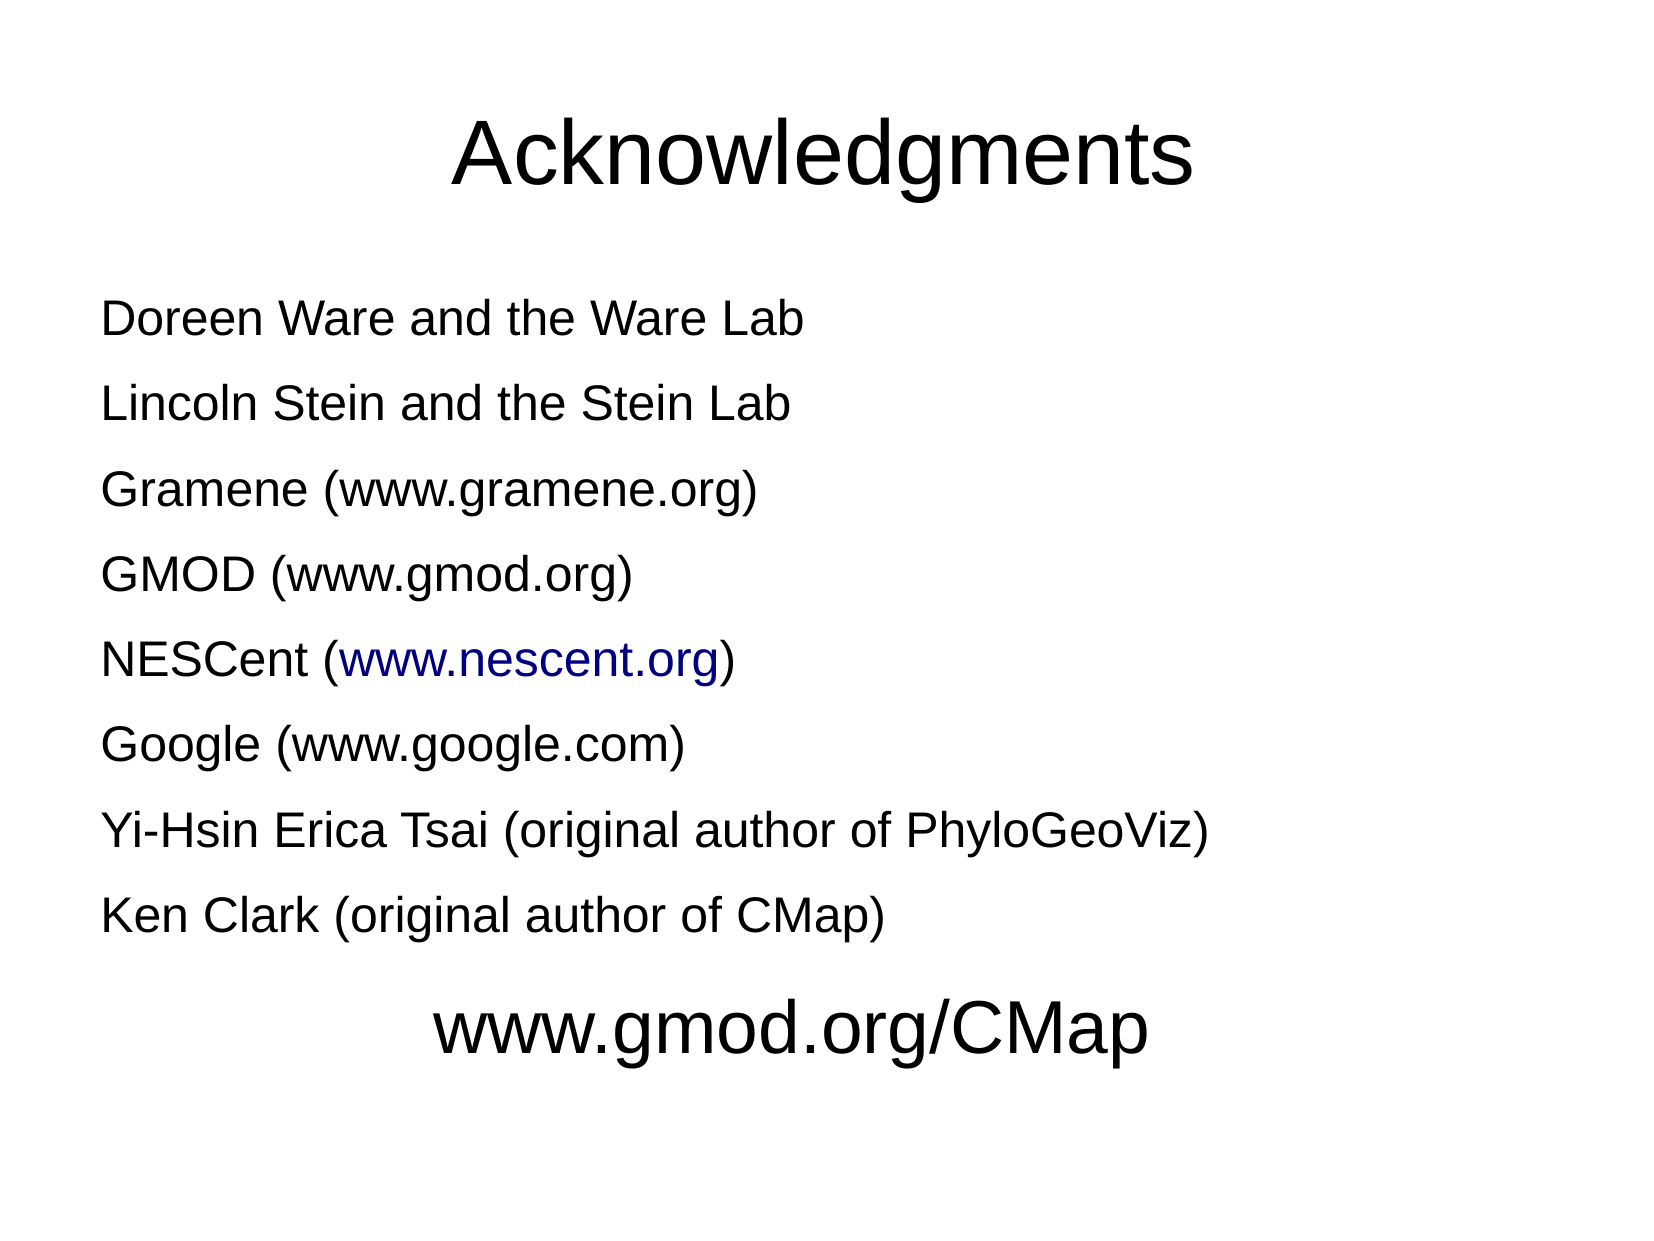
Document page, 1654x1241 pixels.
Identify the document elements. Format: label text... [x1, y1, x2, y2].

list Doreen Ware and the Ware Lab Lincoln Stein and the Stein Lab Gramene (www.gramene.org) GMOD (www.gmod.org) NESCent (www.nescent.org) Google (www.google.com) Yi-Hsin Erica Tsai (original author of PhyloGeoViz) Ken Clark (original author of CMap) [82, 290, 1571, 1094]
title Acknowledgments [82, 49, 1571, 257]
text_box www.gmod.org/CMap [418, 978, 1167, 1078]
